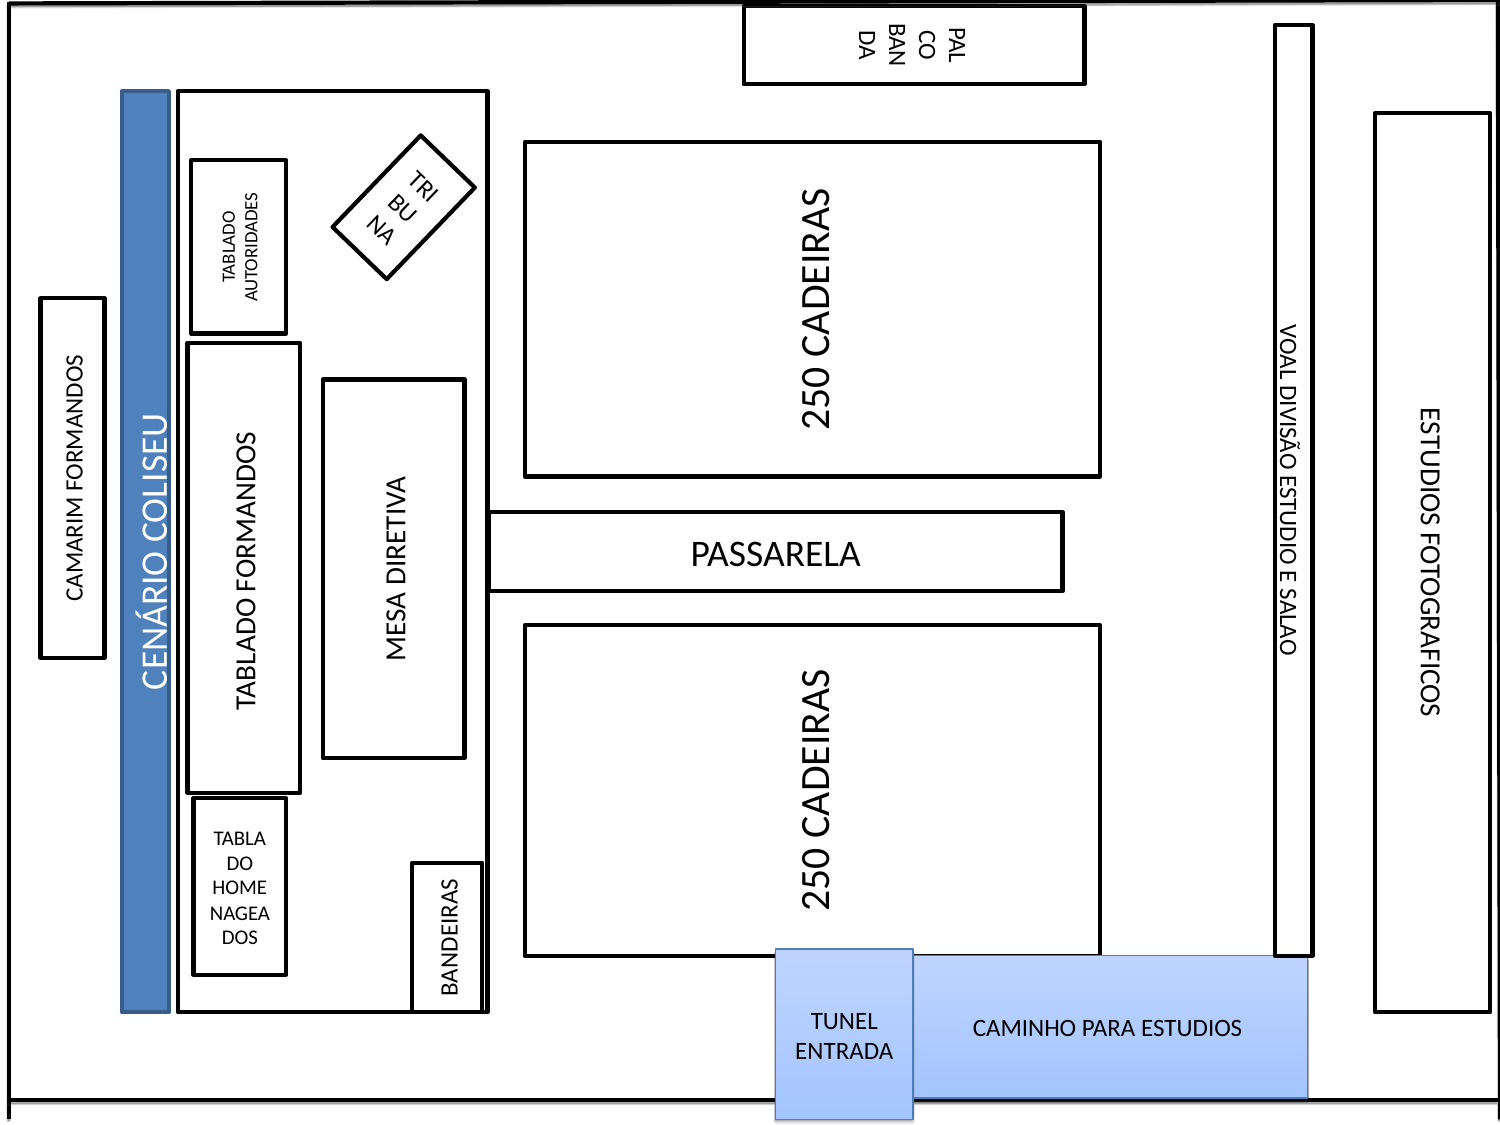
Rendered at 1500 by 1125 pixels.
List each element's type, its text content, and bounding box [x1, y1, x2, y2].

text_box PASSARELA [489, 512, 1063, 591]
text_box CAMINHO PARA ESTUDIOS [913, 956, 1307, 1098]
text_box TABLADO FORMANDOS [187, 343, 300, 793]
text_box ESTUDIOS FOTOGRAFICOS [1375, 113, 1490, 1012]
text_box TRIBUNA [332, 135, 475, 280]
text_box 250 CADEIRAS [525, 625, 1100, 956]
text_box MESA DIRETIVA [323, 379, 465, 758]
text_box PALCO BANDA [744, 7, 1085, 84]
text_box 250 CADEIRAS [525, 142, 1100, 477]
text_box CENÁRIO COLISEU [122, 91, 169, 1012]
text_box BANDEIRAS [412, 863, 482, 1012]
text_box CAMARIM FORMANDOS [41, 298, 105, 658]
text_box VOAL DIVISÃO ESTUDIO E SALAO [1275, 25, 1313, 956]
text_box [178, 91, 487, 1012]
text_box TUNEL ENTRADA [776, 949, 913, 1119]
text_box TABLADO AUTORIDADES [191, 160, 286, 334]
text_box TABLADO HOMENAGEADOS [194, 798, 286, 975]
